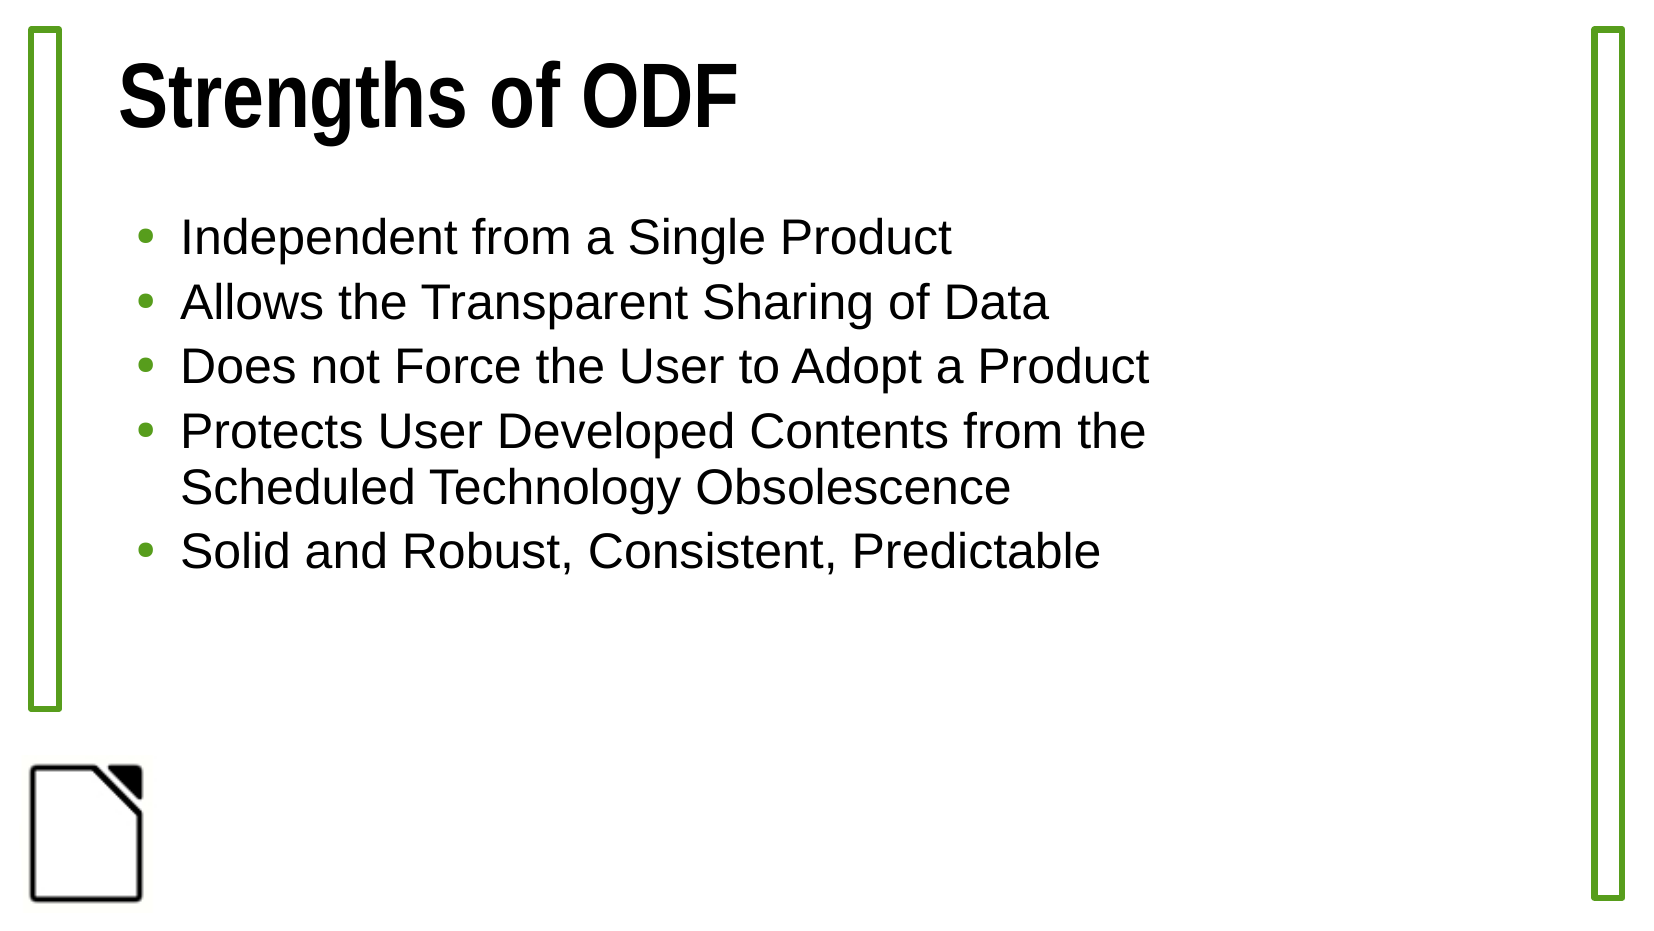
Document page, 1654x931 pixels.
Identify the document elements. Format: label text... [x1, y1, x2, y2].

picture [9, 755, 166, 913]
list Independent from a Single Product Allows the Transparent Sharing of Data Does not Force the User to Adopt a Product Protects User Developed Contents from the Scheduled Technology Obsolescence Solid and Robust, Consistent, Predictable [118, 209, 1536, 830]
title Strengths of ODF [118, 35, 1536, 154]
